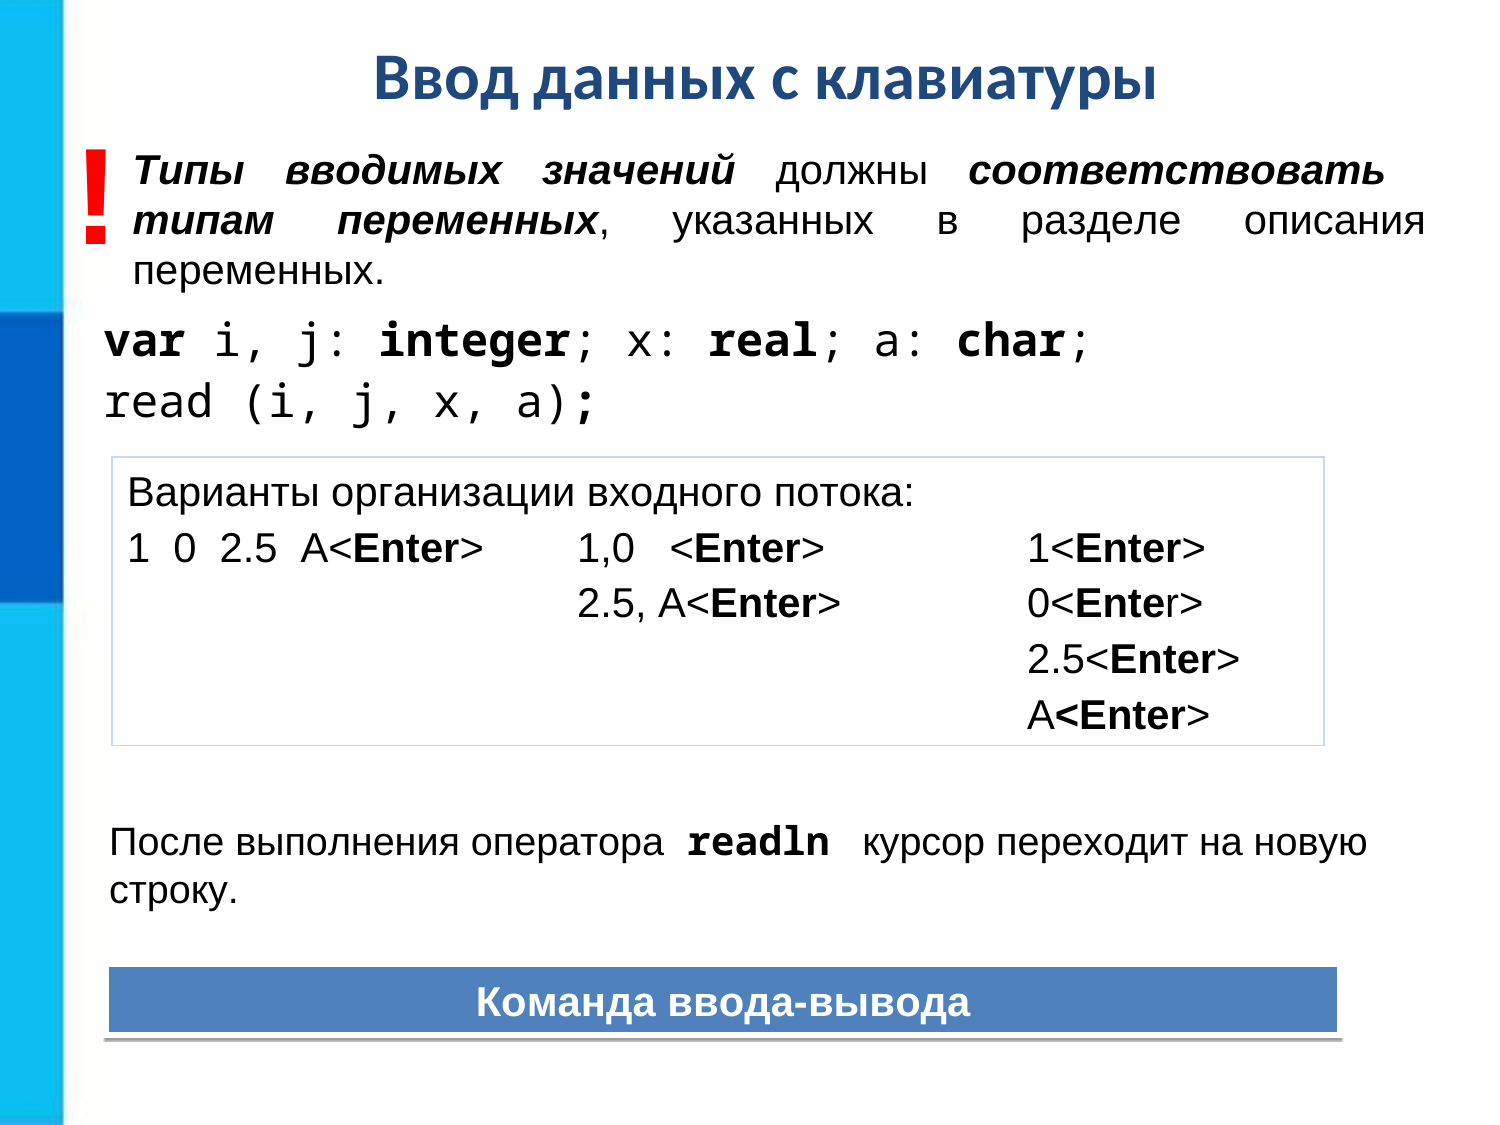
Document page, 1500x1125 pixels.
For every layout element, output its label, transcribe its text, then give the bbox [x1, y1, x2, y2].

text_box Ввод данных с клавиатуры [123, 31, 1425, 126]
picture [0, 0, 1500, 1125]
text_box var i, j: integer; x: real; a: char; read (i, j, x, a); [88, 302, 1459, 435]
text_box Команда ввода-вывода [106, 964, 1341, 1035]
text_box Типы вводимых значений должны соответствовать типам переменных, указанных в разделе описания переменных. [117, 134, 1442, 301]
text_box После выполнения оператора readln курсор переходит на новую строку. [94, 808, 1406, 919]
text_box ! [58, 99, 118, 280]
text_box Варианты организации входного потока: 1 0 2.5 А<Enter> 1,0 <Enter> 1<Enter> 2.5, А<Enter> 0<Enter> 2.5<Enter> А<Enter> [112, 457, 1325, 746]
